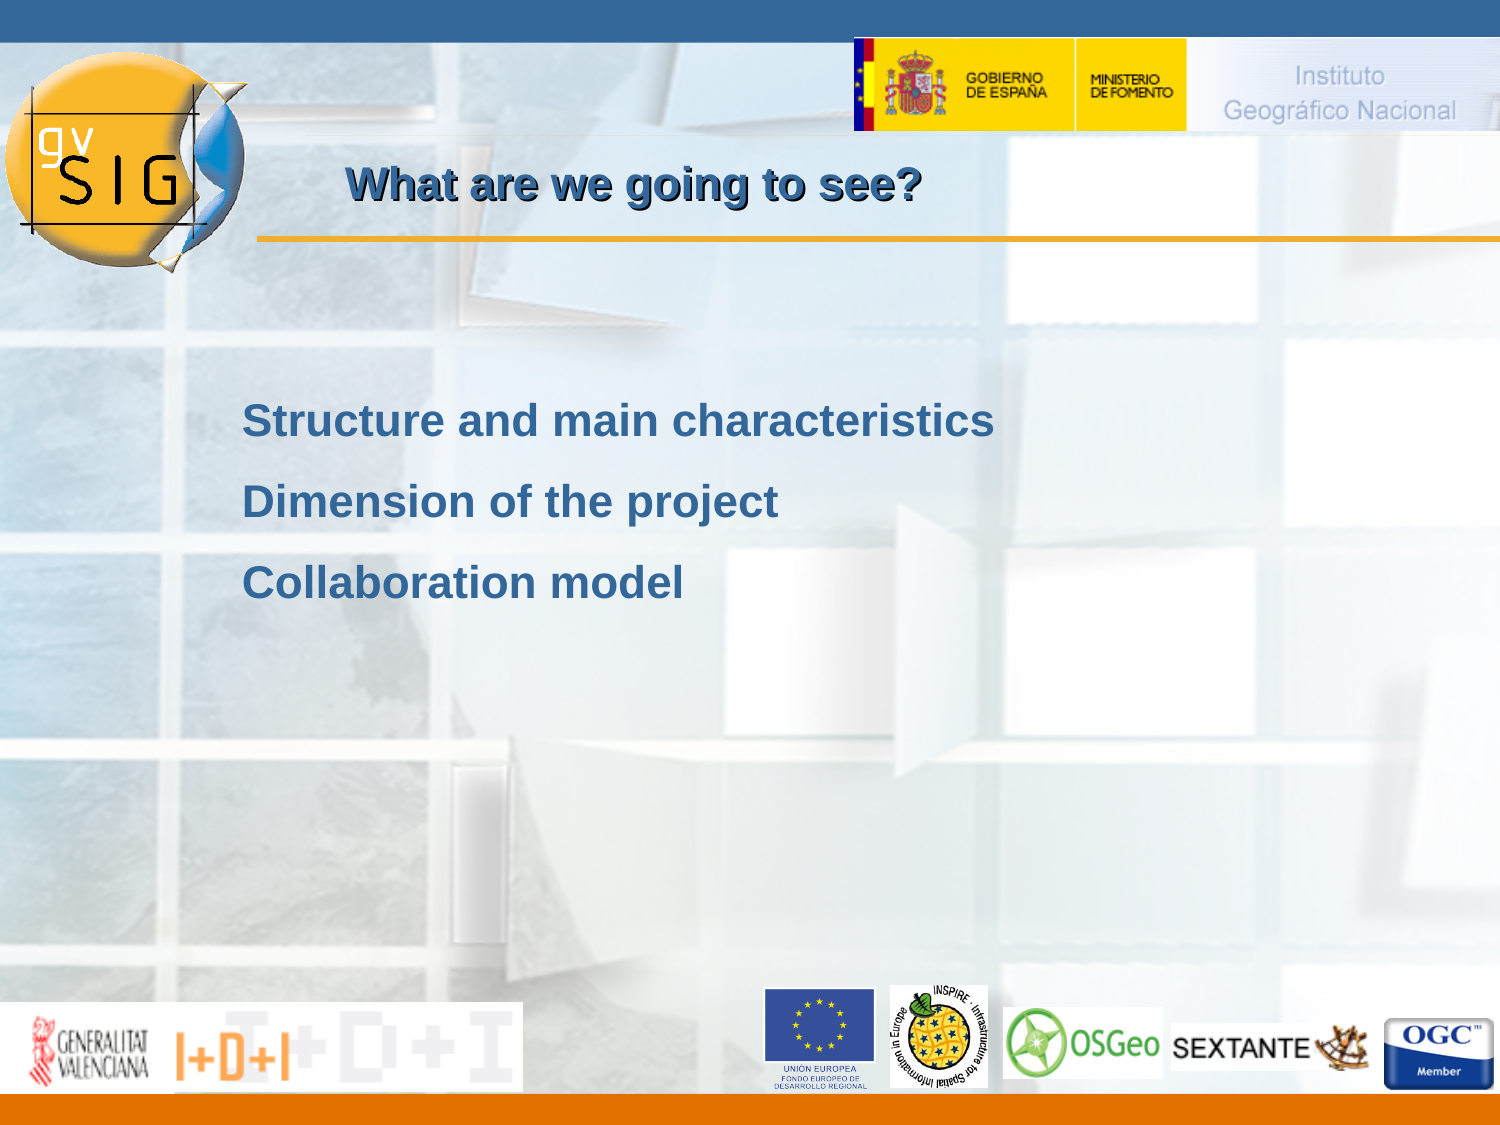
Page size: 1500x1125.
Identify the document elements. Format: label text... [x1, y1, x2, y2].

text_box Structure and main characteristics Dimension of the project Collaboration model [134, 325, 1399, 830]
picture [1384, 1018, 1494, 1090]
picture [890, 985, 988, 1088]
picture [763, 987, 876, 1089]
picture [854, 37, 1500, 131]
text_box What are we going to see? [344, 159, 924, 213]
picture [0, 1002, 523, 1094]
picture [0, 49, 250, 276]
picture [1003, 1007, 1163, 1079]
picture [1171, 1023, 1375, 1071]
